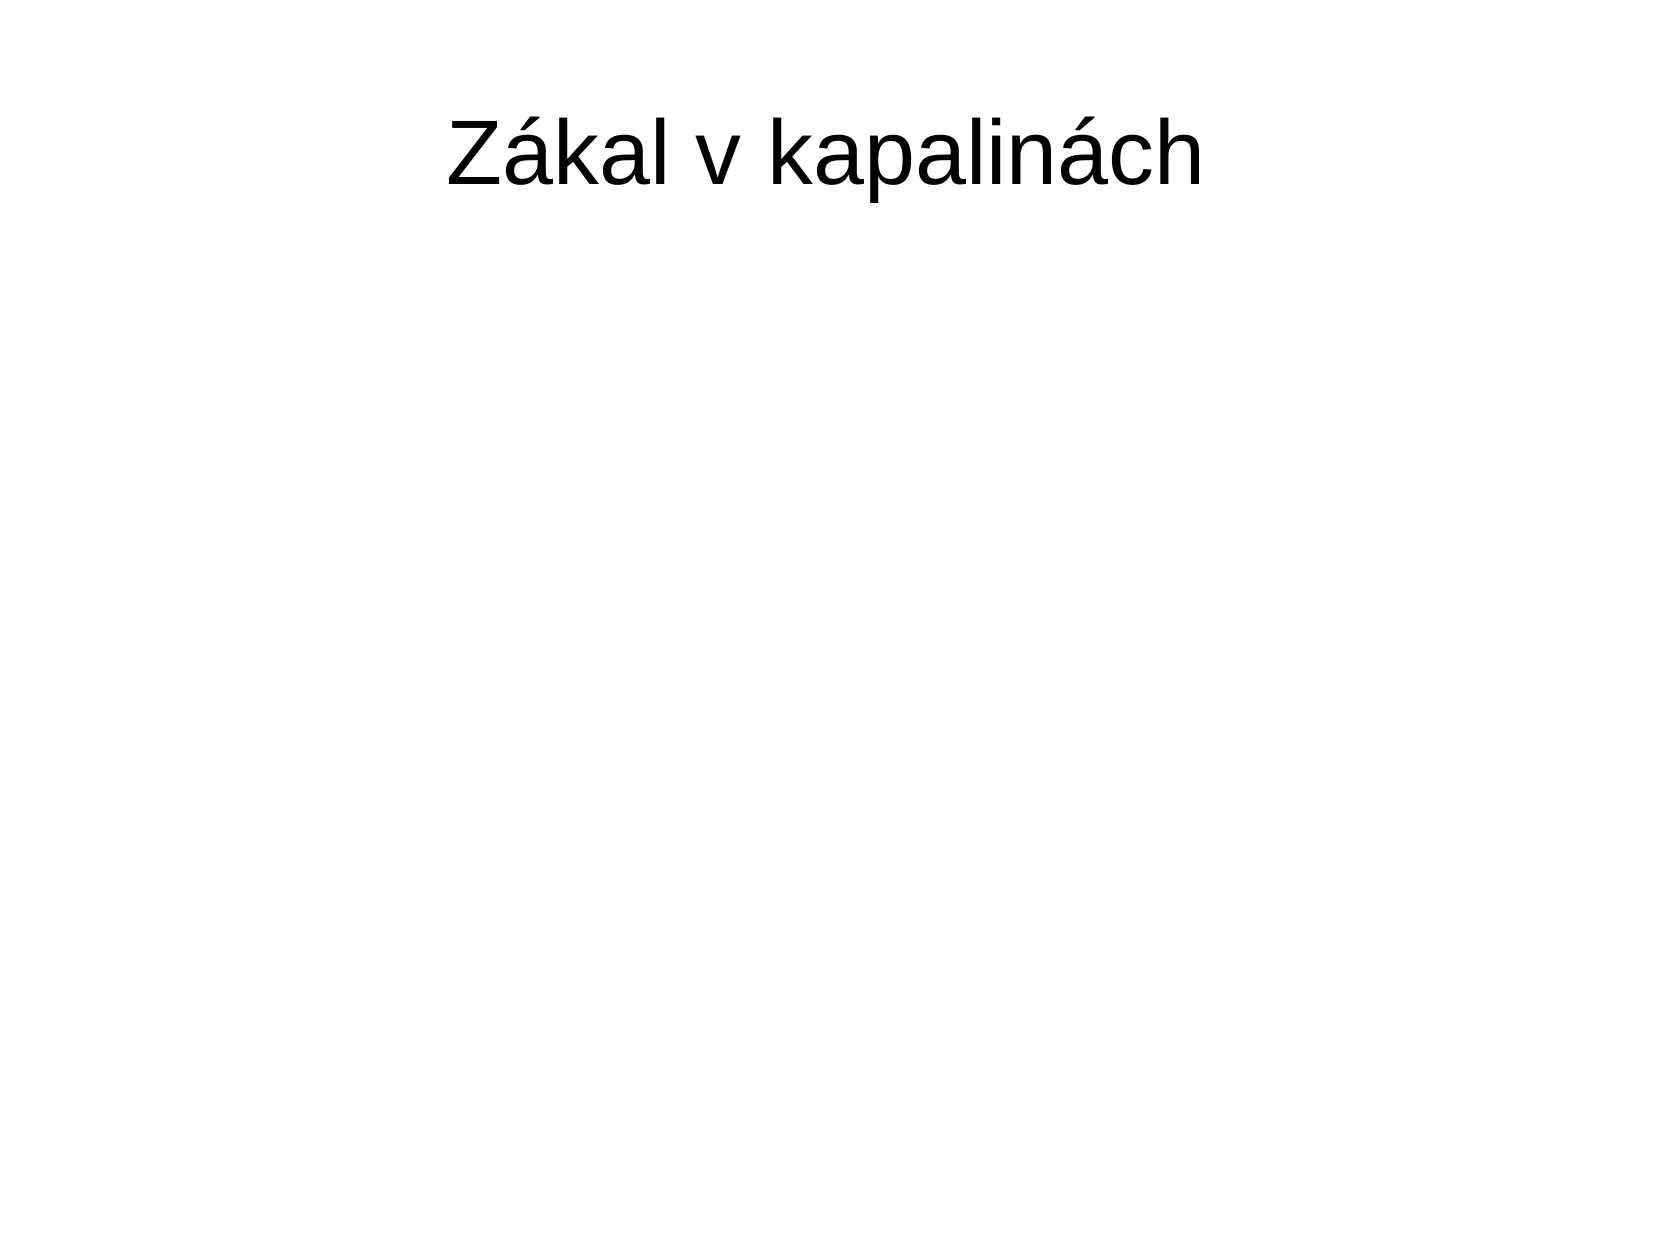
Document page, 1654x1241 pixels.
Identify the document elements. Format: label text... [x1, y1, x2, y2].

title Zákal v kapalinách [82, 49, 1571, 257]
